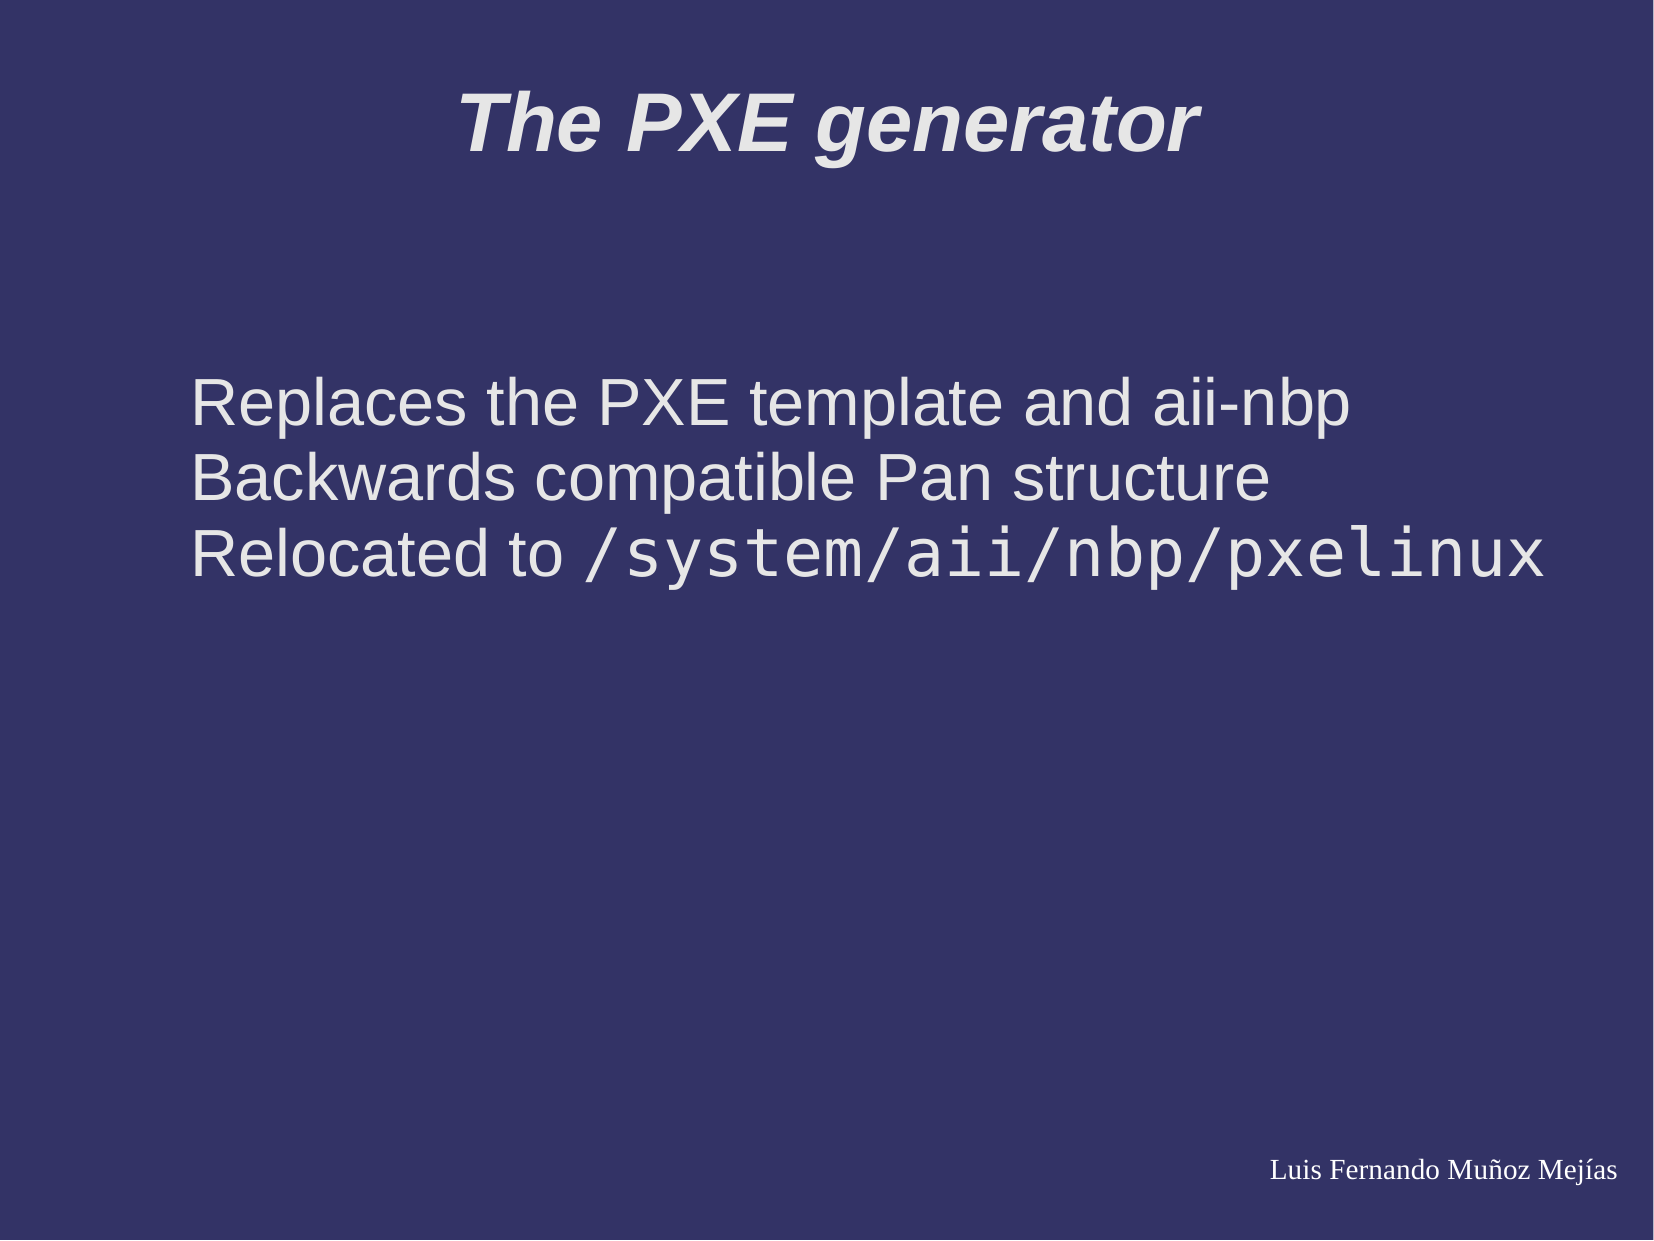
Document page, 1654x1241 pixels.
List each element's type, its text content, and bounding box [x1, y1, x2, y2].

title The PXE generator [121, 19, 1534, 227]
list Replaces the PXE template and aii-nbp Backwards compatible Pan structure Relocated to /system/aii/nbp/pxelinux [178, 364, 1570, 1147]
